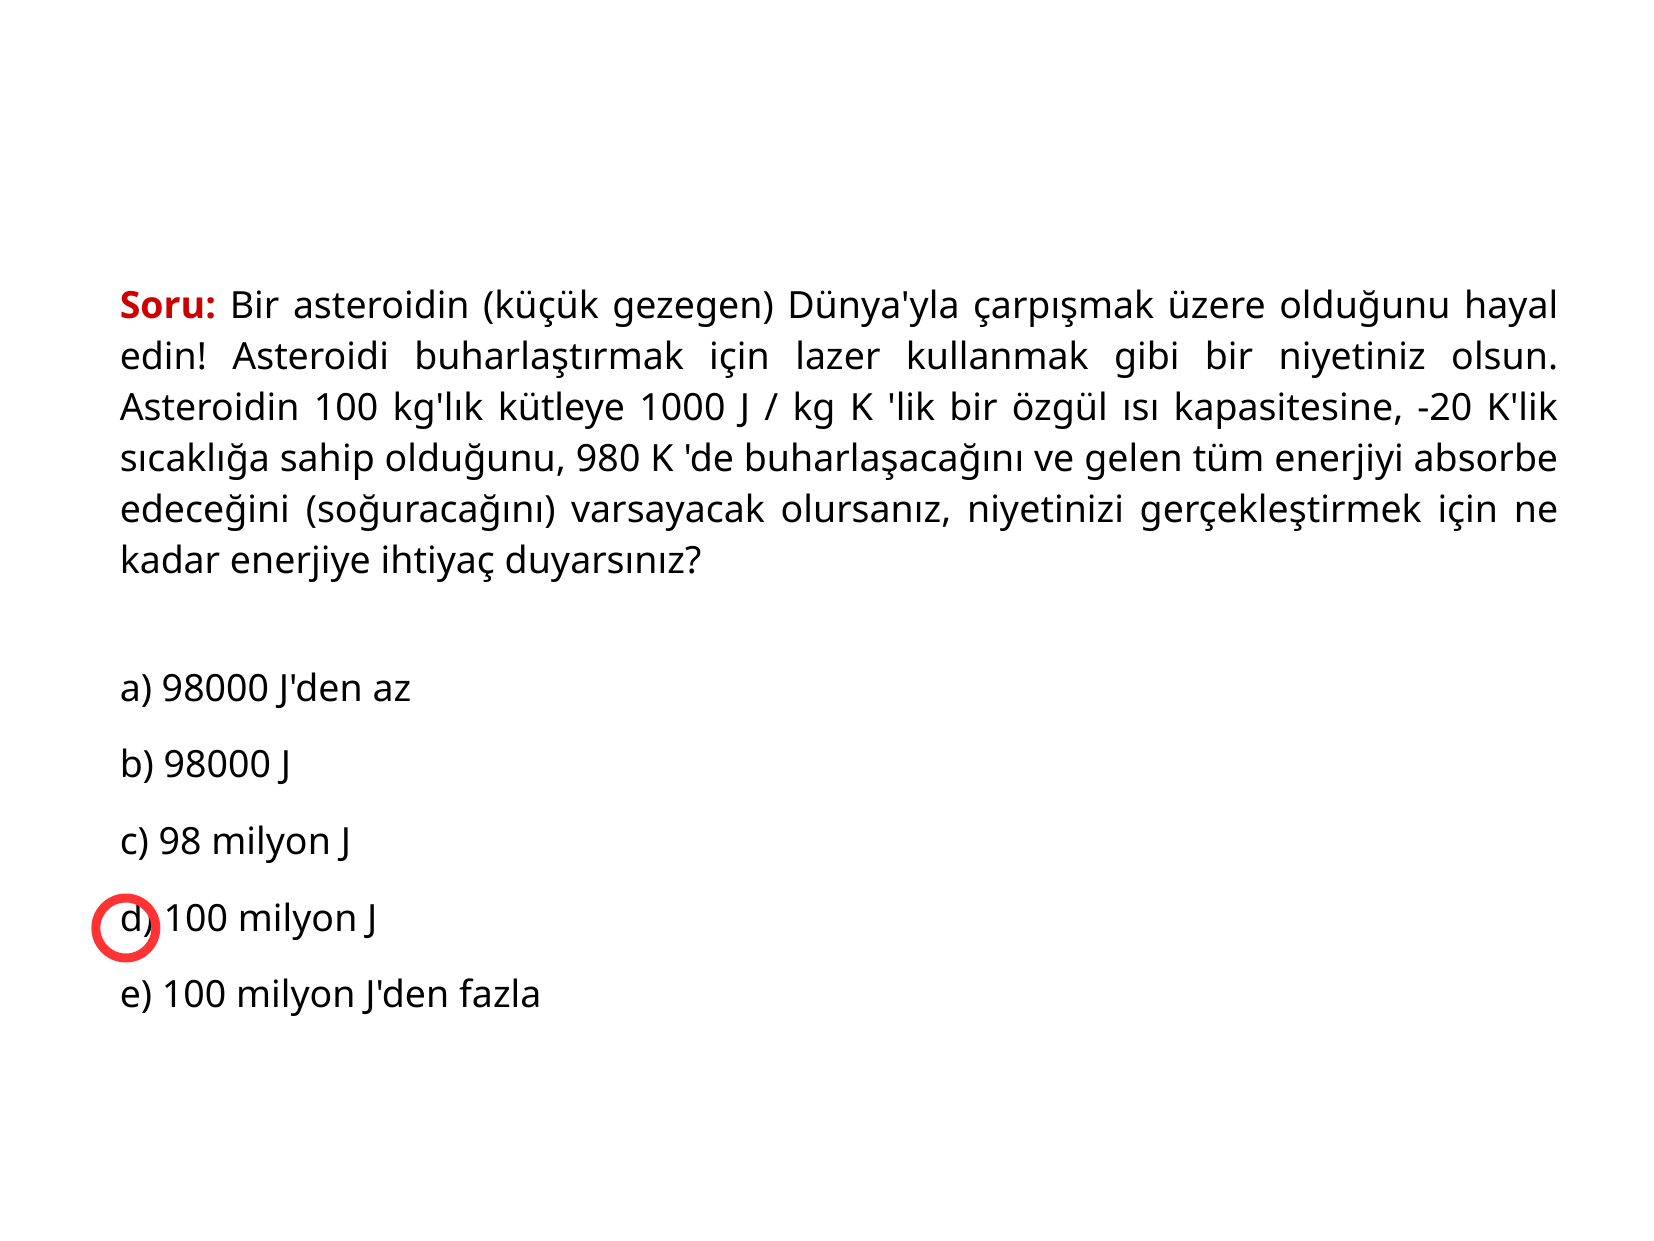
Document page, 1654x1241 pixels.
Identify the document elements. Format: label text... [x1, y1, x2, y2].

text_box Soru: Bir asteroidin (küçük gezegen) Dünya'yla çarpışmak üzere olduğunu hayal edin! Asteroidi buharlaştırmak için lazer kullanmak gibi bir niyetiniz olsun. Asteroidin 100 kg'lık kütleye 1000 J / kg K 'lik bir özgül ısı kapasitesine, -20 K'lik sıcaklığa sahip olduğunu, 980 K 'de buharlaşacağını ve gelen tüm enerjiyi absorbe edeceğini (soğuracağını) varsayacak olursanız, niyetinizi gerçekleştirmek için ne kadar enerjiye ihtiyaç duyarsınız? a) 98000 J'den az b) 98000 J c) 98 milyon J d) 100 milyon J e) 100 milyon J'den fazla [104, 271, 1575, 996]
